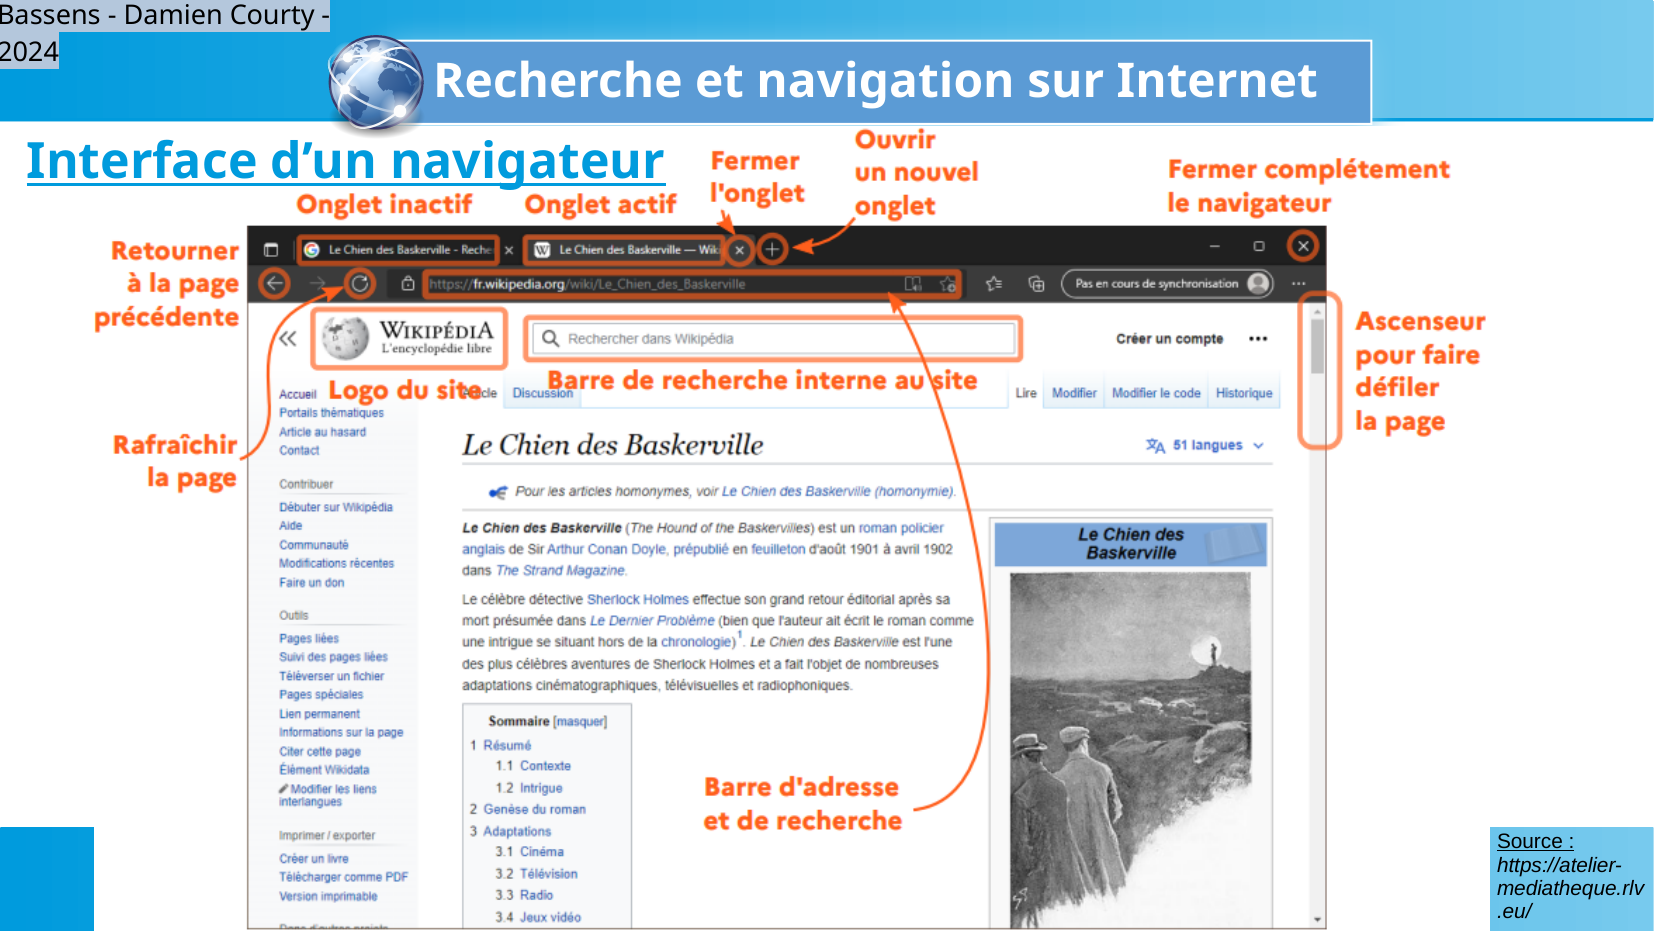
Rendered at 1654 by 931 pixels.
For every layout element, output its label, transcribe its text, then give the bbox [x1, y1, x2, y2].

picture [94, 126, 1490, 931]
text_box Source : https://atelier-mediatheque.rlv.eu/ [1490, 822, 1654, 931]
text_box Interface d’un navigateur [11, 118, 691, 234]
picture [324, 35, 427, 140]
text_box Recherche et navigation sur Internet [427, 40, 1372, 124]
text_box Bassens - Damien Courty - 2024 [0, 0, 407, 35]
